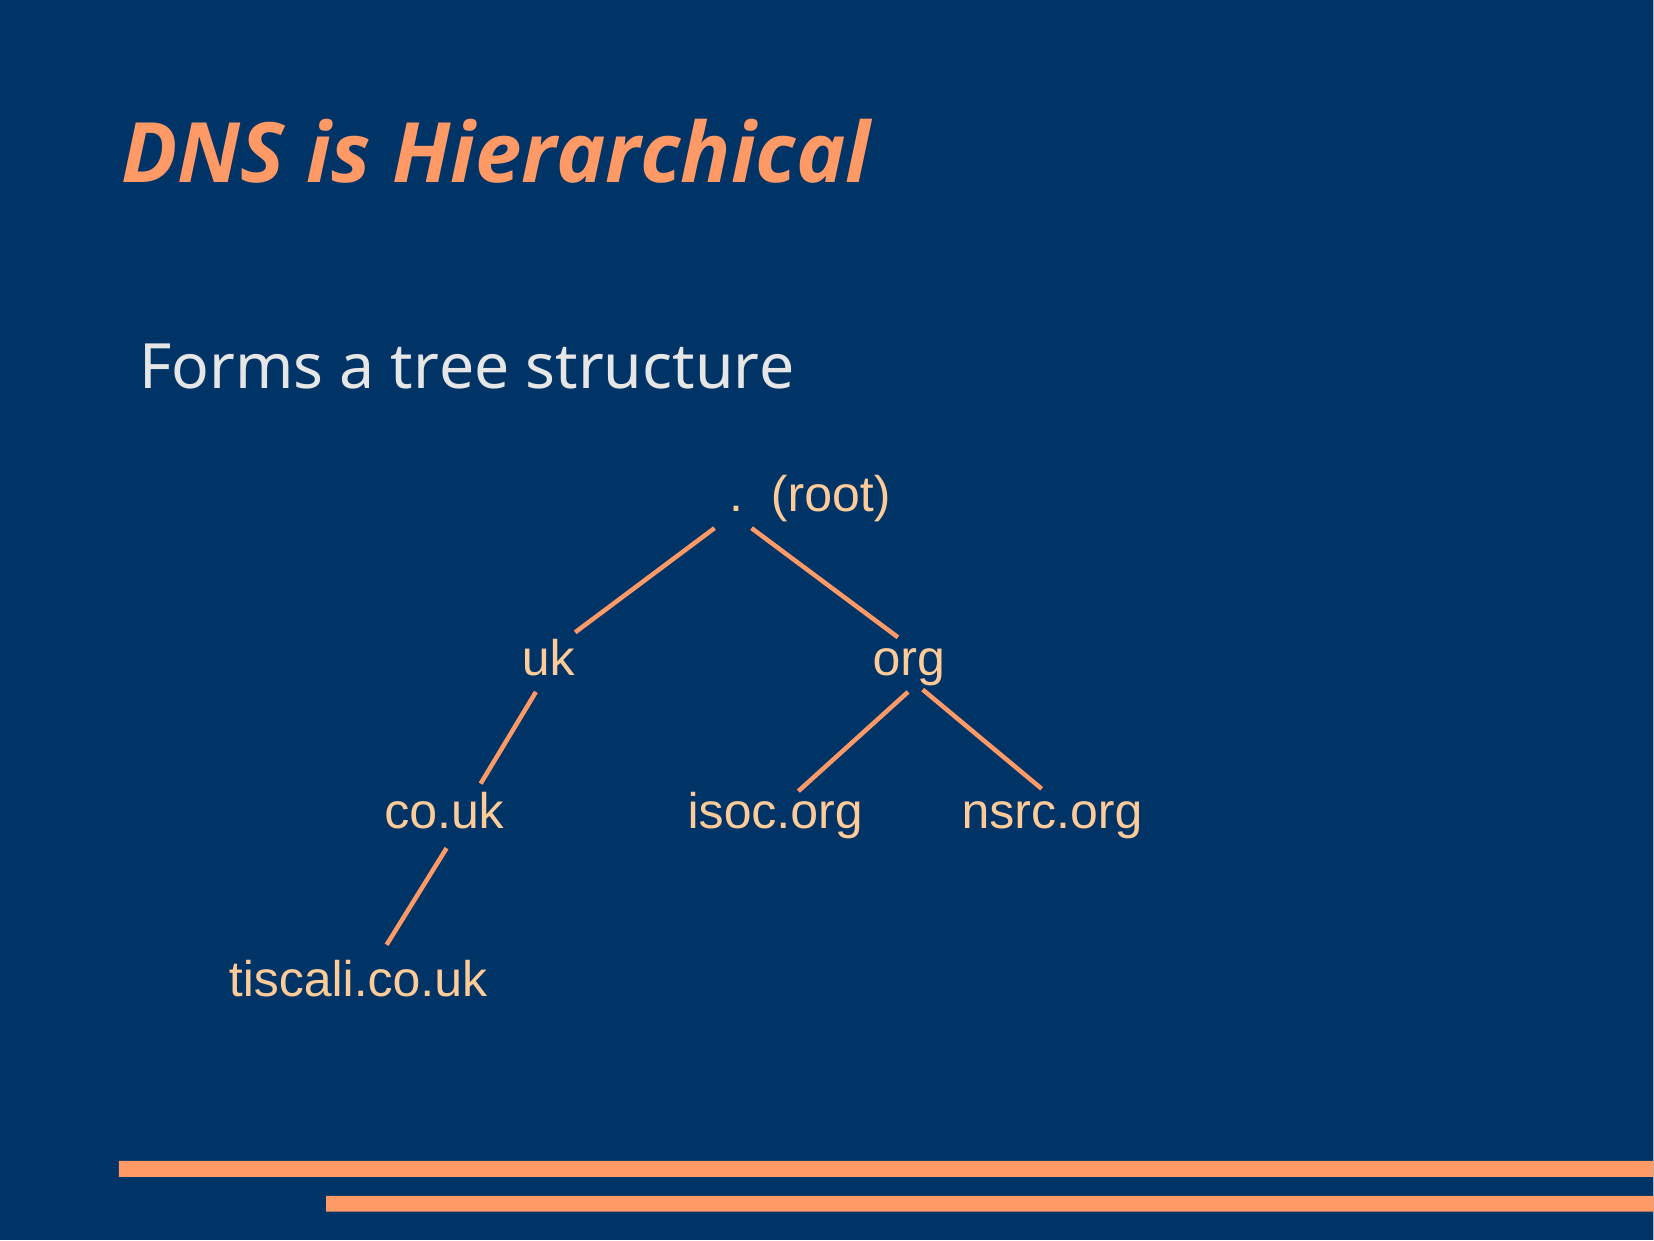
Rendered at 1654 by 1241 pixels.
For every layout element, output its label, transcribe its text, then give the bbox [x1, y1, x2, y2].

text_box co.uk [384, 783, 505, 859]
list Forms a tree structure [121, 322, 1561, 1133]
text_box isoc.org [687, 783, 864, 859]
text_box nsrc.org [961, 783, 1143, 859]
title DNS is Hierarchical [121, 46, 1534, 254]
text_box org [872, 629, 946, 705]
text_box . (root) [729, 466, 892, 542]
text_box uk [521, 629, 575, 705]
text_box tiscali.co.uk [228, 951, 488, 1027]
